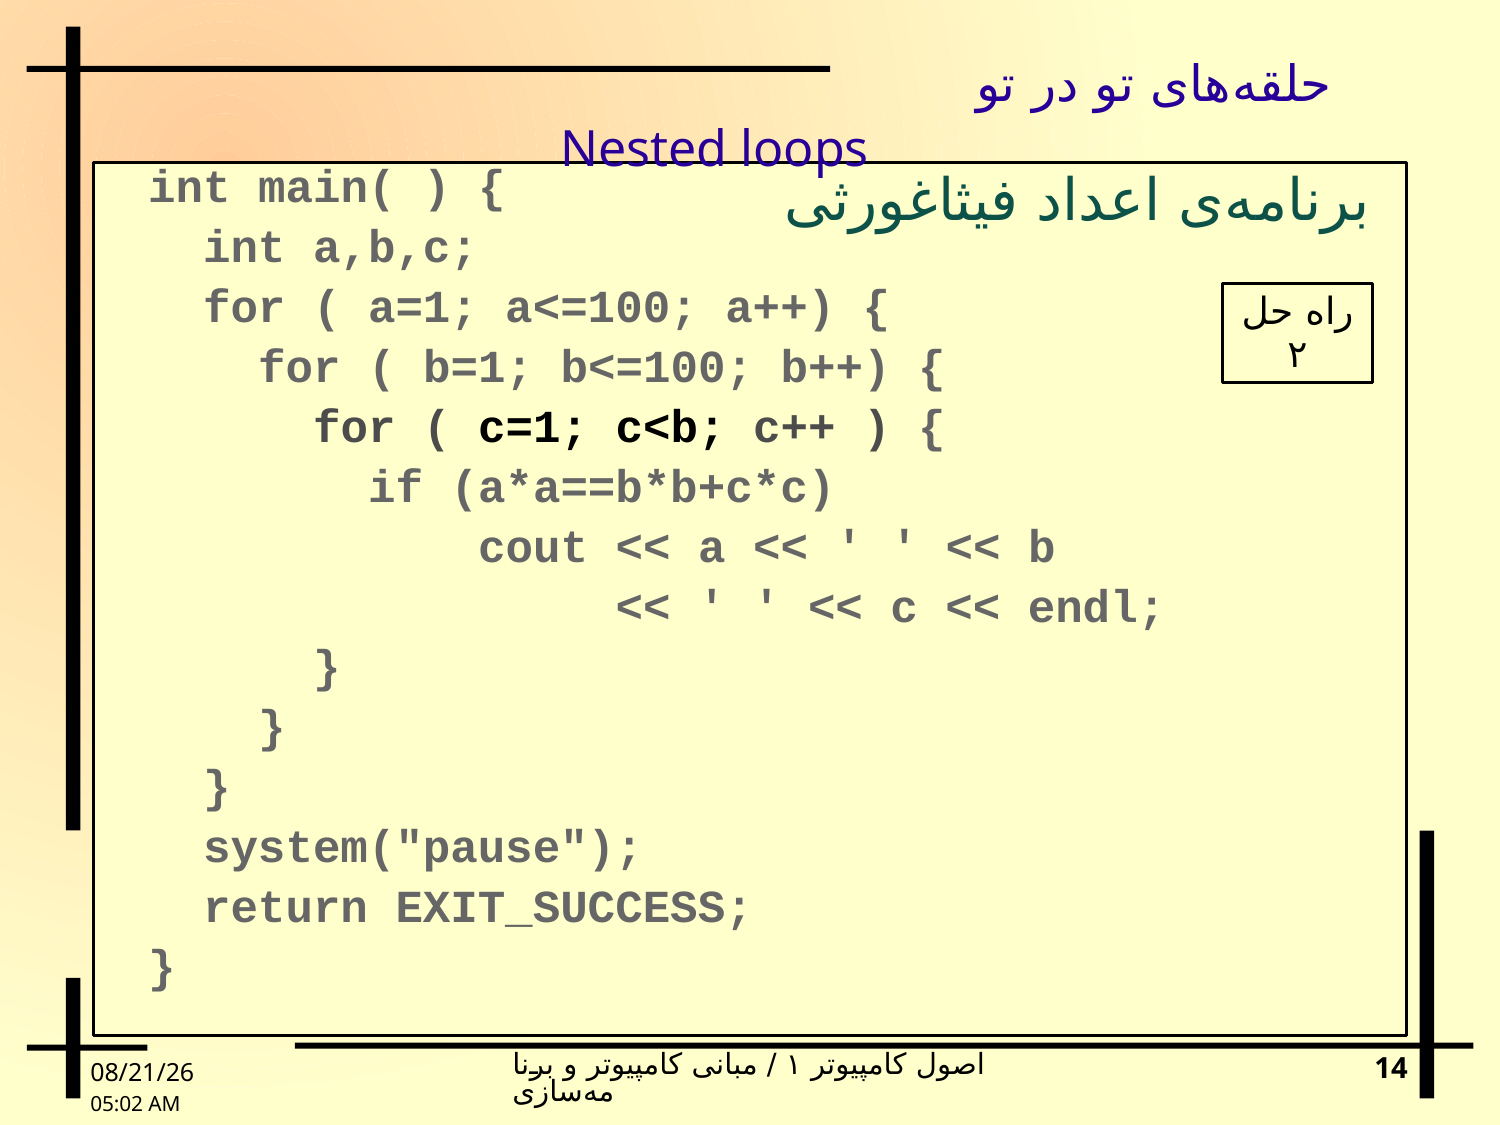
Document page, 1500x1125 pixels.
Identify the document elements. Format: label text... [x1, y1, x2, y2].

text_box راه حل ۲ [1222, 283, 1373, 358]
list int main( ) { int a,b,c; for ( a=1; a<=100; a++) { for ( b=1; b<=100; b++) { for ( c=1; c<b; c++ ) { if (a*a==b*b+c*c) cout << a << ' ' << b << ' ' << c << endl; } } } system("pause"); return EXIT_SUCCESS; } [93, 178, 1407, 1036]
list برنامه‌ی اعداد فیثاغورثی [105, 166, 1423, 279]
title حلقه‌‌های تو در تو Nested loops [74, 58, 1356, 178]
